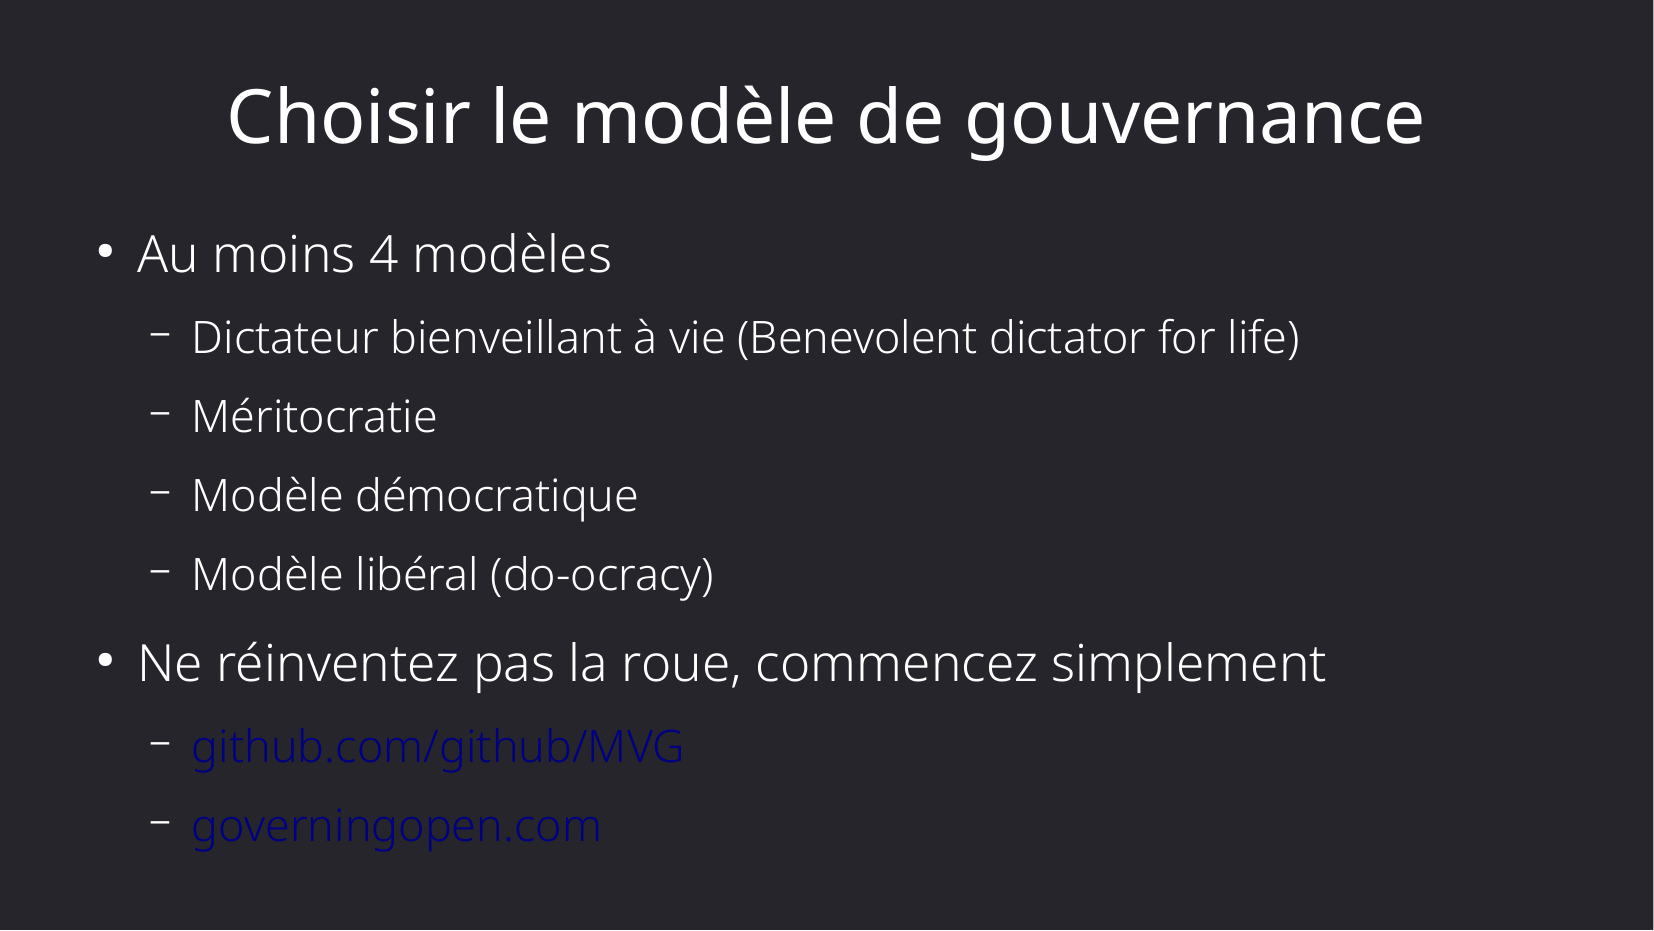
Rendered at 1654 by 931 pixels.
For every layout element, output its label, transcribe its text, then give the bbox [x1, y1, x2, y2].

title Choisir le modèle de gouvernance [82, 37, 1571, 193]
list Au moins 4 modèles Dictateur bienveillant à vie (Benevolent dictator for life) Méritocratie Modèle démocratique Modèle libéral (do-ocracy) Ne réinventez pas la roue, commencez simplement github.com/github/MVG governingopen.com [82, 217, 1571, 857]
